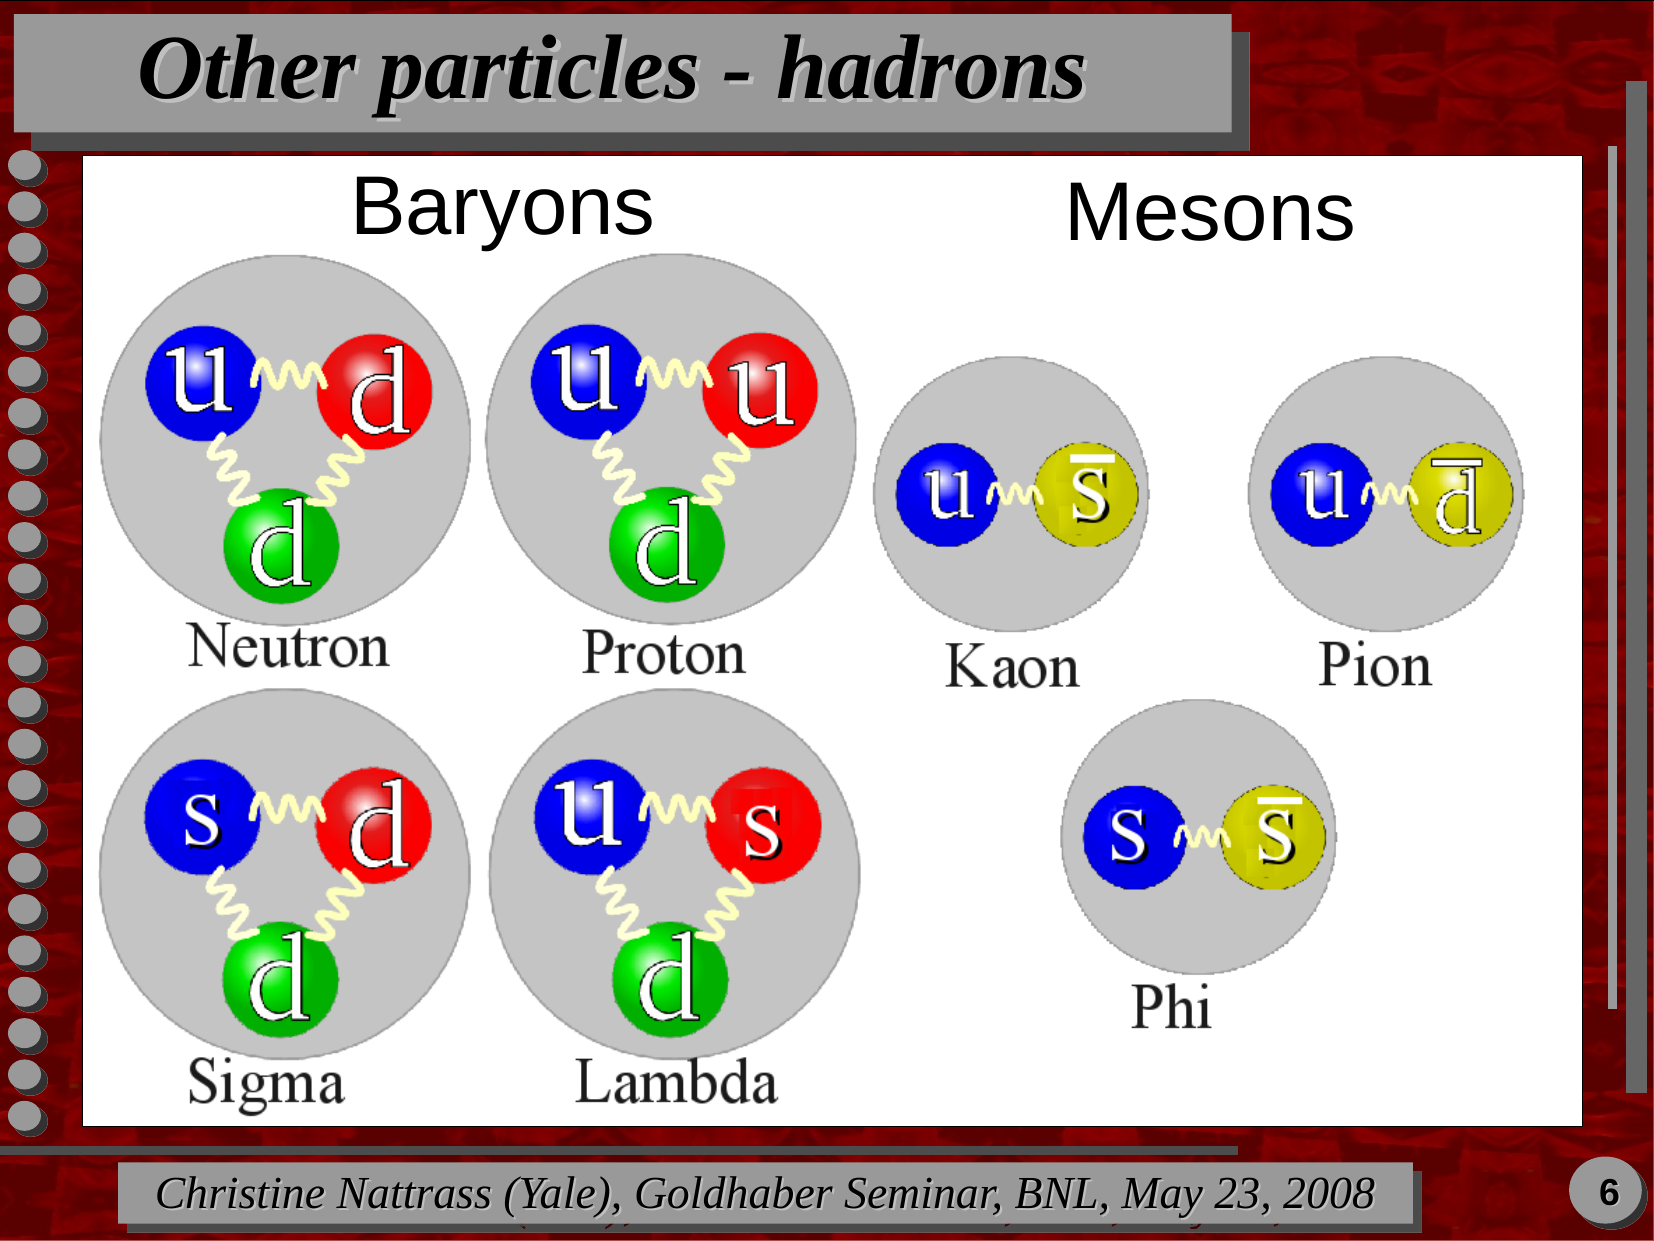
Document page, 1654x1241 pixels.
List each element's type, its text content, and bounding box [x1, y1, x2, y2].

text_box Baryons [335, 152, 676, 260]
picture [98, 251, 1578, 1126]
text_box Mesons [1049, 157, 1390, 266]
text_box [82, 155, 1583, 1127]
title Other particles - hadrons [0, 0, 1232, 152]
